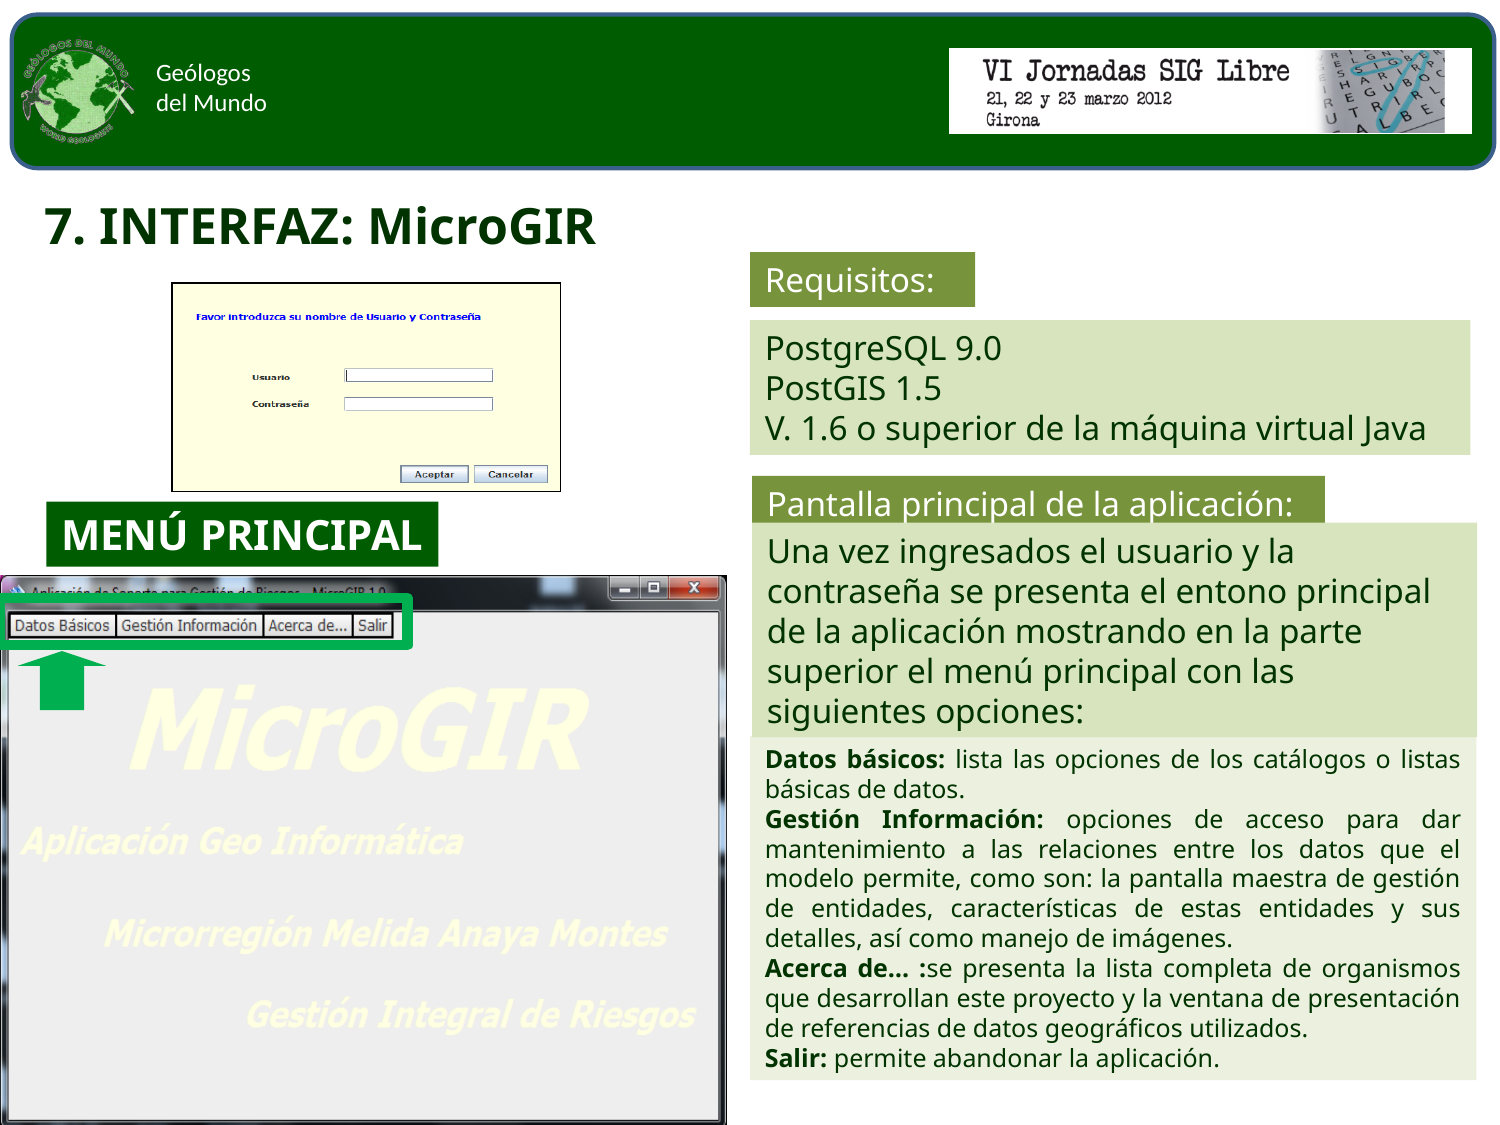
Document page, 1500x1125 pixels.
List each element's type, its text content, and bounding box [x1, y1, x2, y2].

text_box MENÚ PRINCIPAL [46, 501, 439, 567]
picture [0, 575, 727, 1125]
text_box Pantalla principal de la aplicación: [752, 475, 1325, 522]
picture [950, 50, 1471, 133]
text_box Una vez ingresados el usuario y la contraseña se presenta el entono principal de la aplicación mostrando en la parte superior el menú principal con las siguientes opciones: [752, 522, 1478, 738]
text_box Datos básicos: lista las opciones de los catálogos o listas básicas de datos. Gestión Información: opciones de acceso para dar mantenimiento a las relaciones entre los datos que el modelo permite, como son: la pantalla maestra de gestión de entidades, características de estas entidades y sus detalles, así como manejo de imágenes. Acerca de… :se presenta la lista completa de organismos que desarrollan este proyecto y la ventana de presentación de referencias de datos geográficos utilizados. Salir: permite abandonar la aplicación. [750, 735, 1477, 1081]
text_box [11, 14, 1495, 169]
text_box PostgreSQL 9.0 PostGIS 1.5 V. 1.6 o superior de la máquina virtual Java [749, 320, 1471, 455]
text_box [17, 651, 107, 711]
picture [5, 603, 402, 640]
text_box Requisitos: [750, 252, 976, 307]
picture [19, 36, 136, 145]
text_box 7. INTERFAZ: MicroGIR [29, 187, 1489, 263]
picture [171, 282, 561, 492]
text_box Geólogos del Mundo [141, 49, 361, 125]
